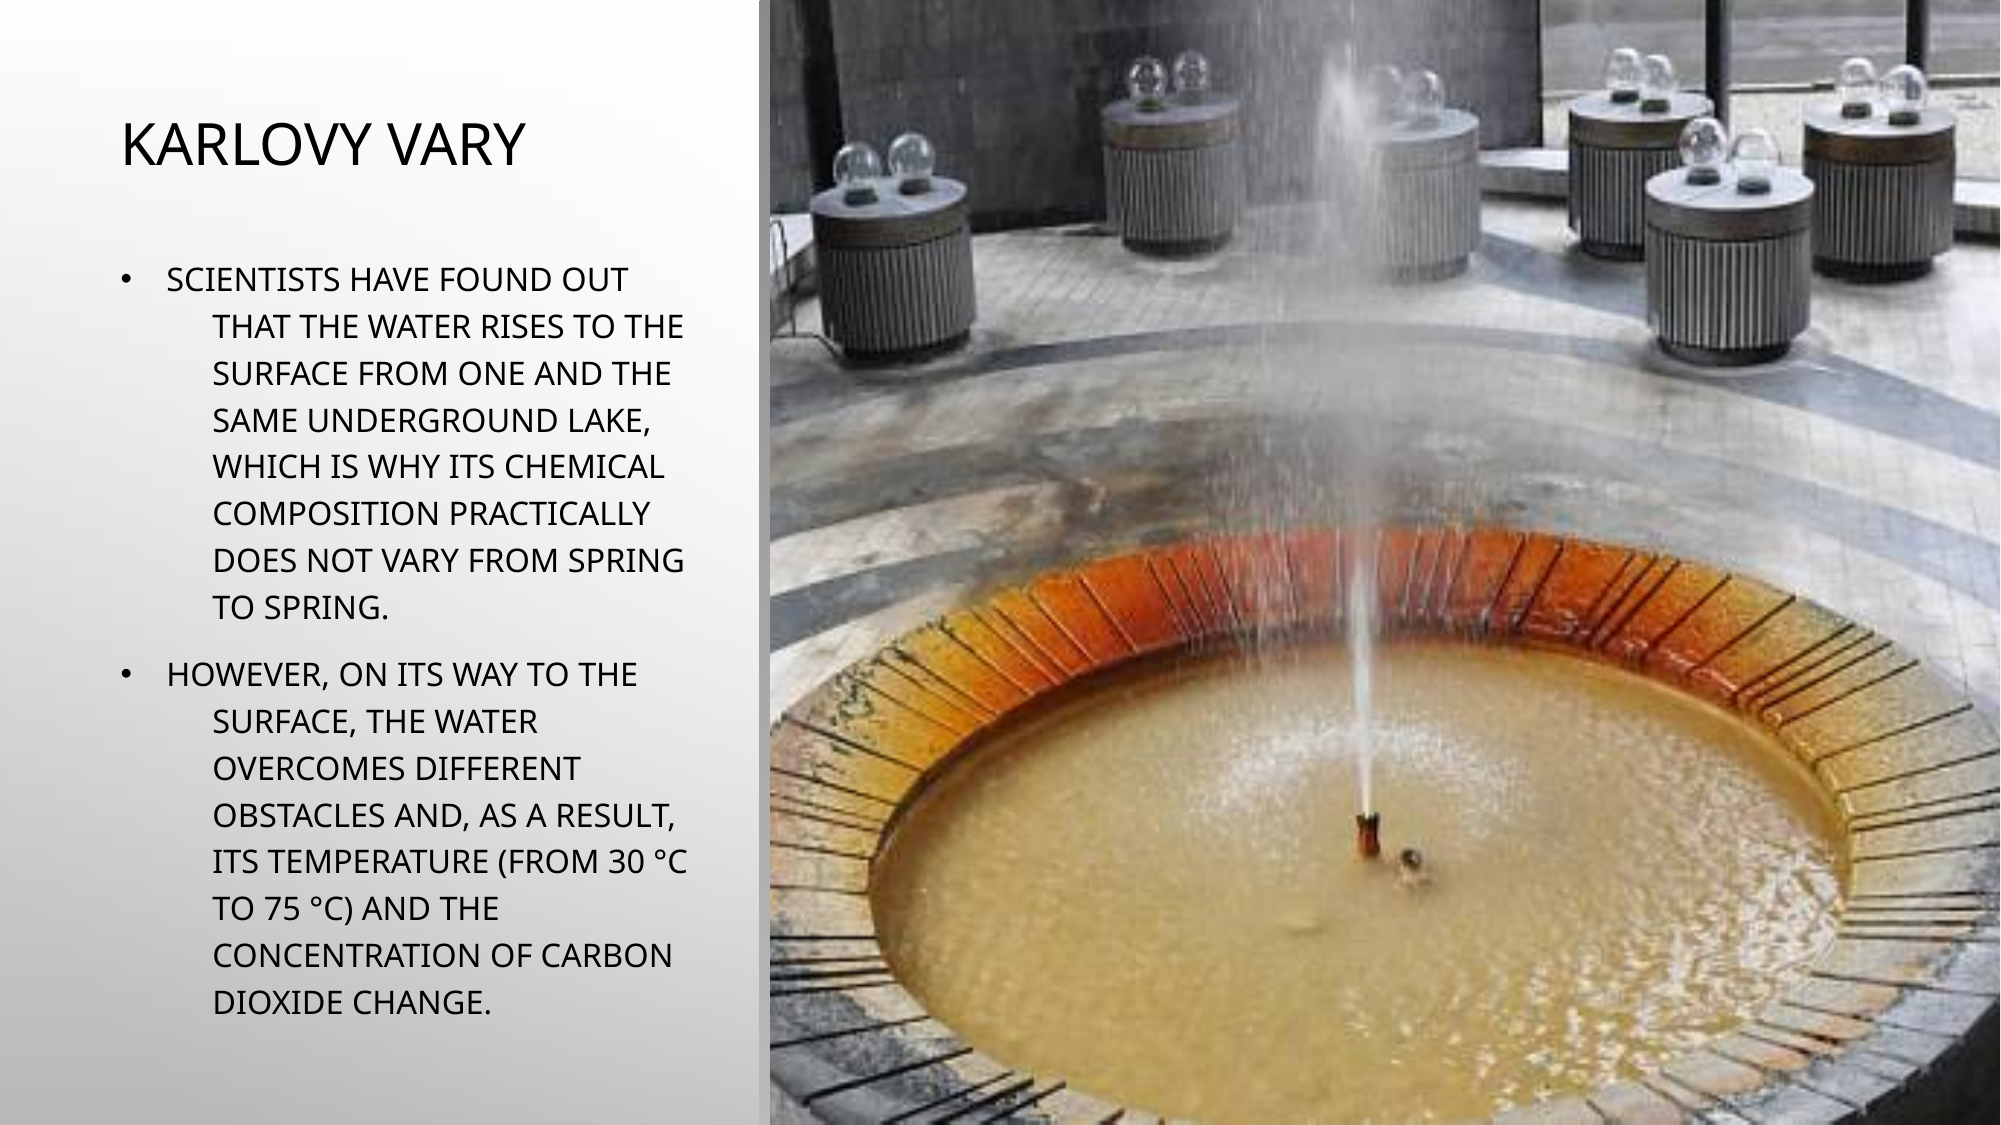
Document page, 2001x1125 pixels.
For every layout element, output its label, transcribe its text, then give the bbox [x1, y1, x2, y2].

picture [0, 0, 760, 1125]
text_box KARLOVY VARY [105, 99, 610, 186]
list Scientists have found out that the water rises to the surface from one and the same underground lake, which is why its chemical composition practically does not vary from spring to spring. However, on its way to the surface, the water overcomes different obstacles and, as a result, its temperature (from 30 °C to 75 °C) and the concentration of carbon dioxide change. [105, 243, 727, 1029]
picture [762, 0, 2000, 1125]
